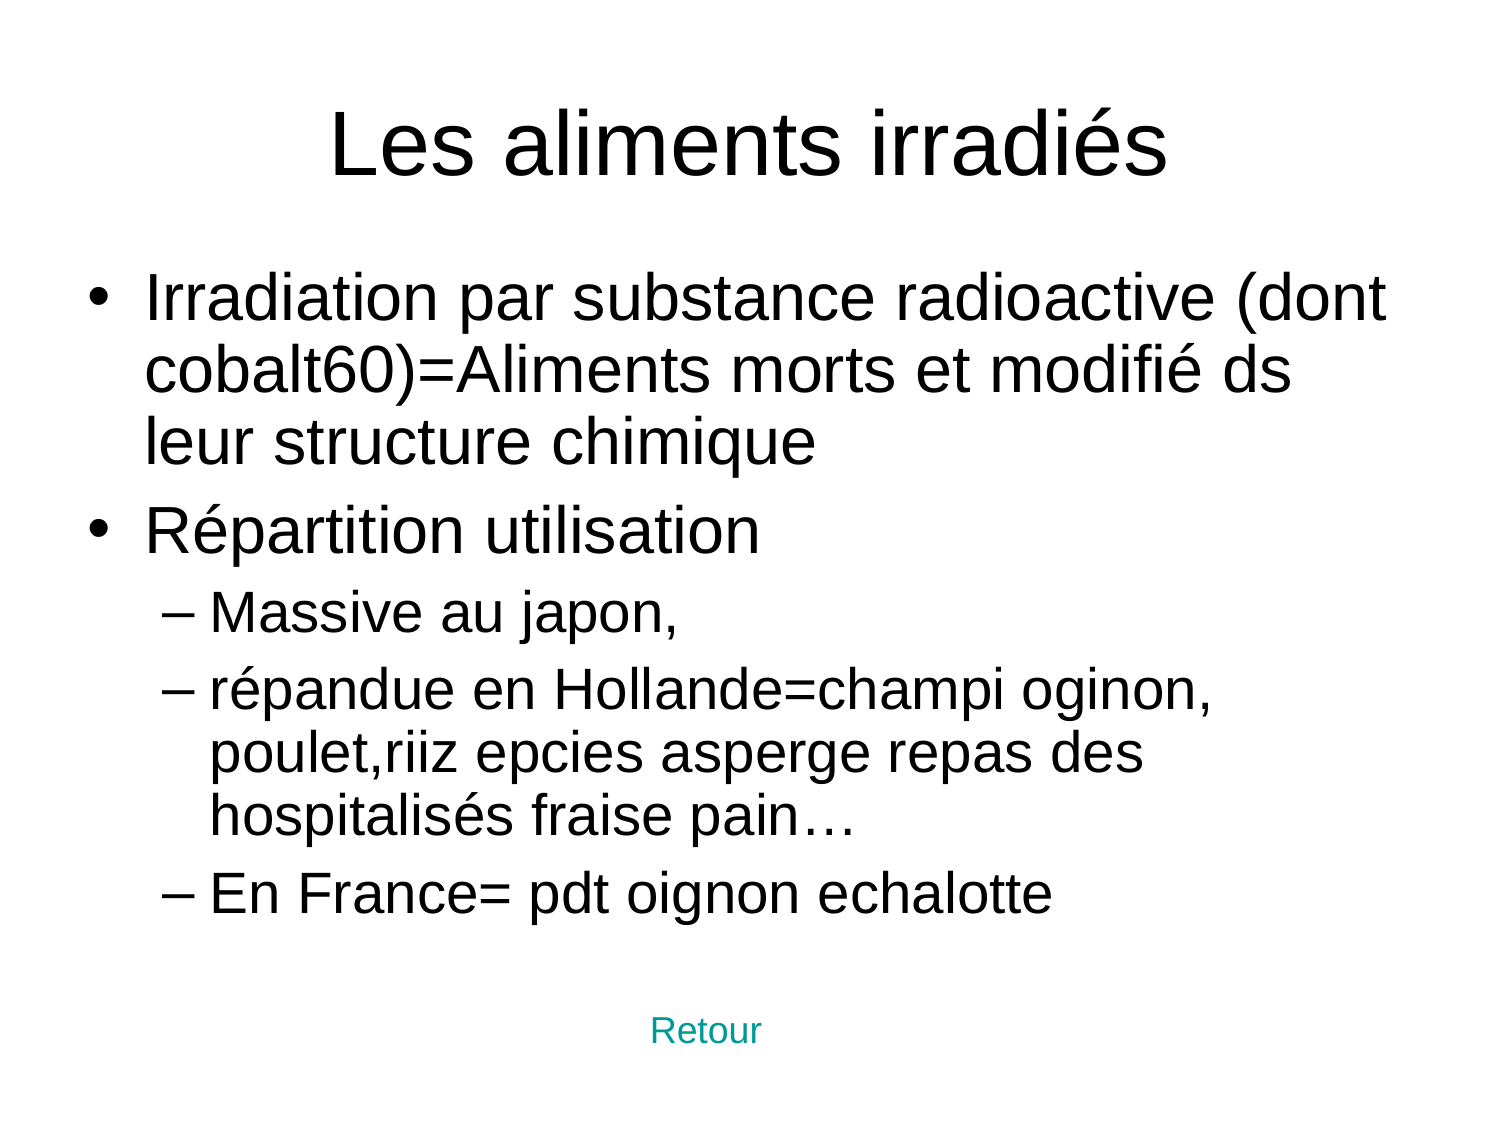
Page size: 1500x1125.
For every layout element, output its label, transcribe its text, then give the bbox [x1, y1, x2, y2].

text_box Retour [635, 998, 788, 1059]
list Irradiation par substance radioactive (dont cobalt60)=Aliments morts et modifié ds leur structure chimique Répartition utilisation Massive au japon, répandue en Hollande=champi oginon, poulet,riiz epcies asperge repas des hospitalisés fraise pain… En France= pdt oignon echalotte [73, 255, 1424, 998]
title Les aliments irradiés [75, 45, 1426, 233]
